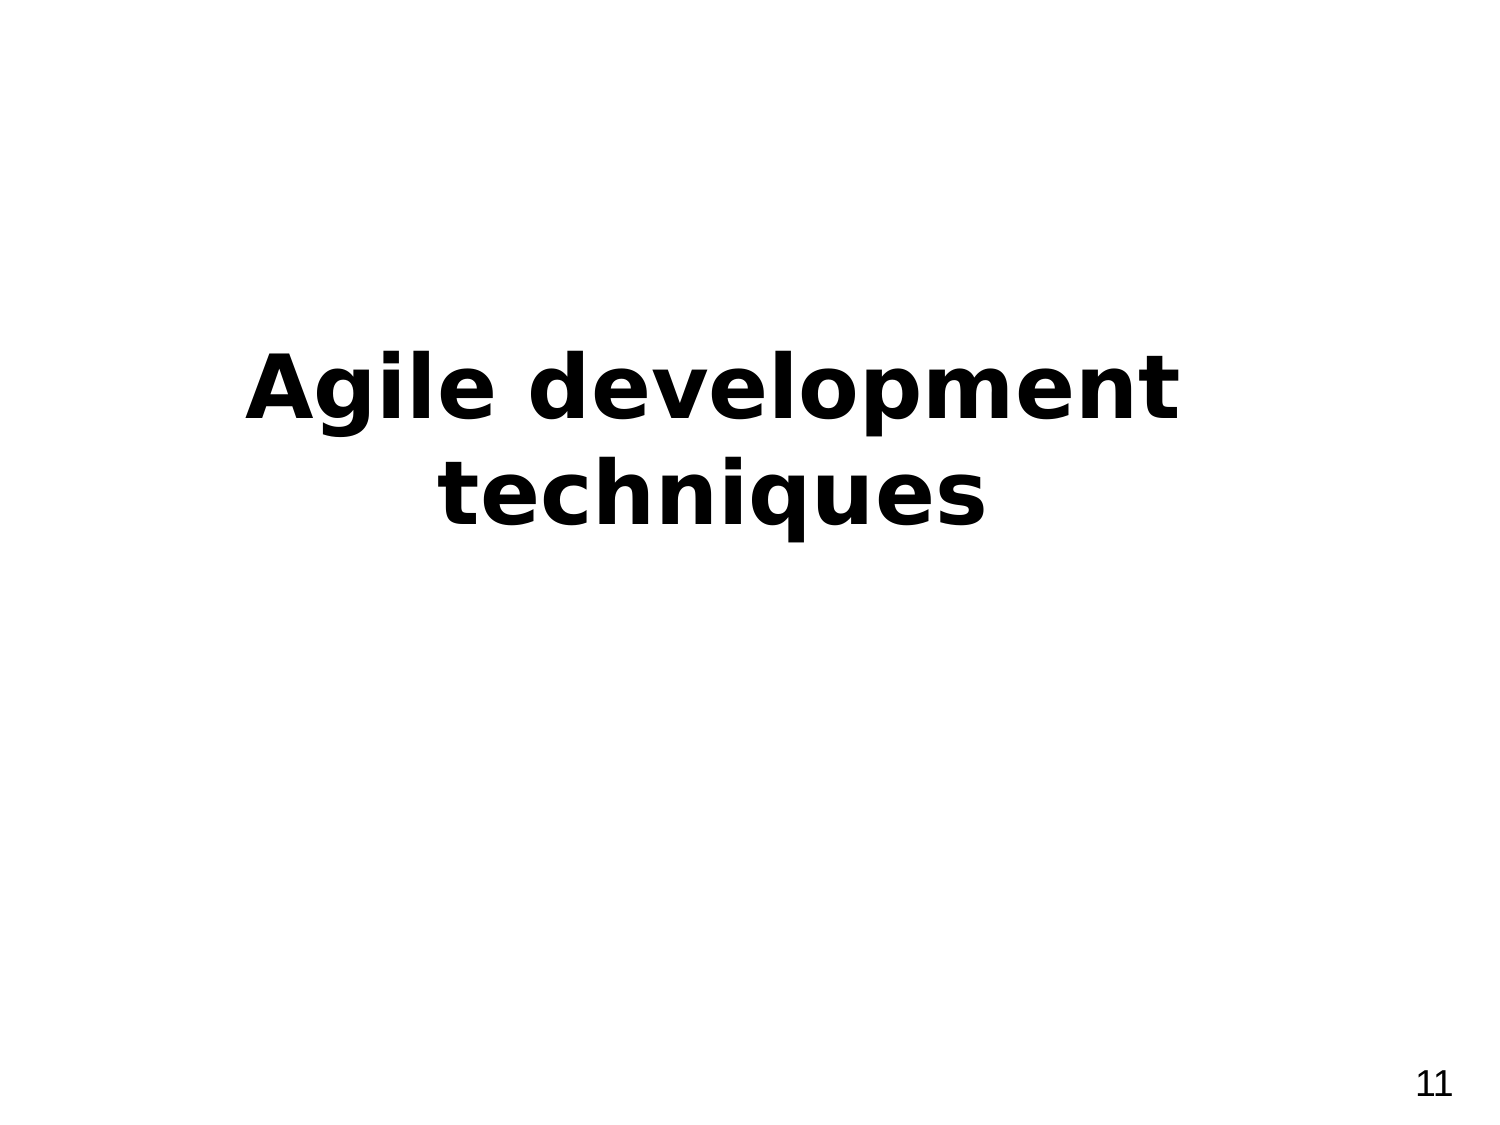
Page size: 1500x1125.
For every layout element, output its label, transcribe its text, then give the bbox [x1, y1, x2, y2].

title Agile development techniques [37, 369, 1388, 502]
